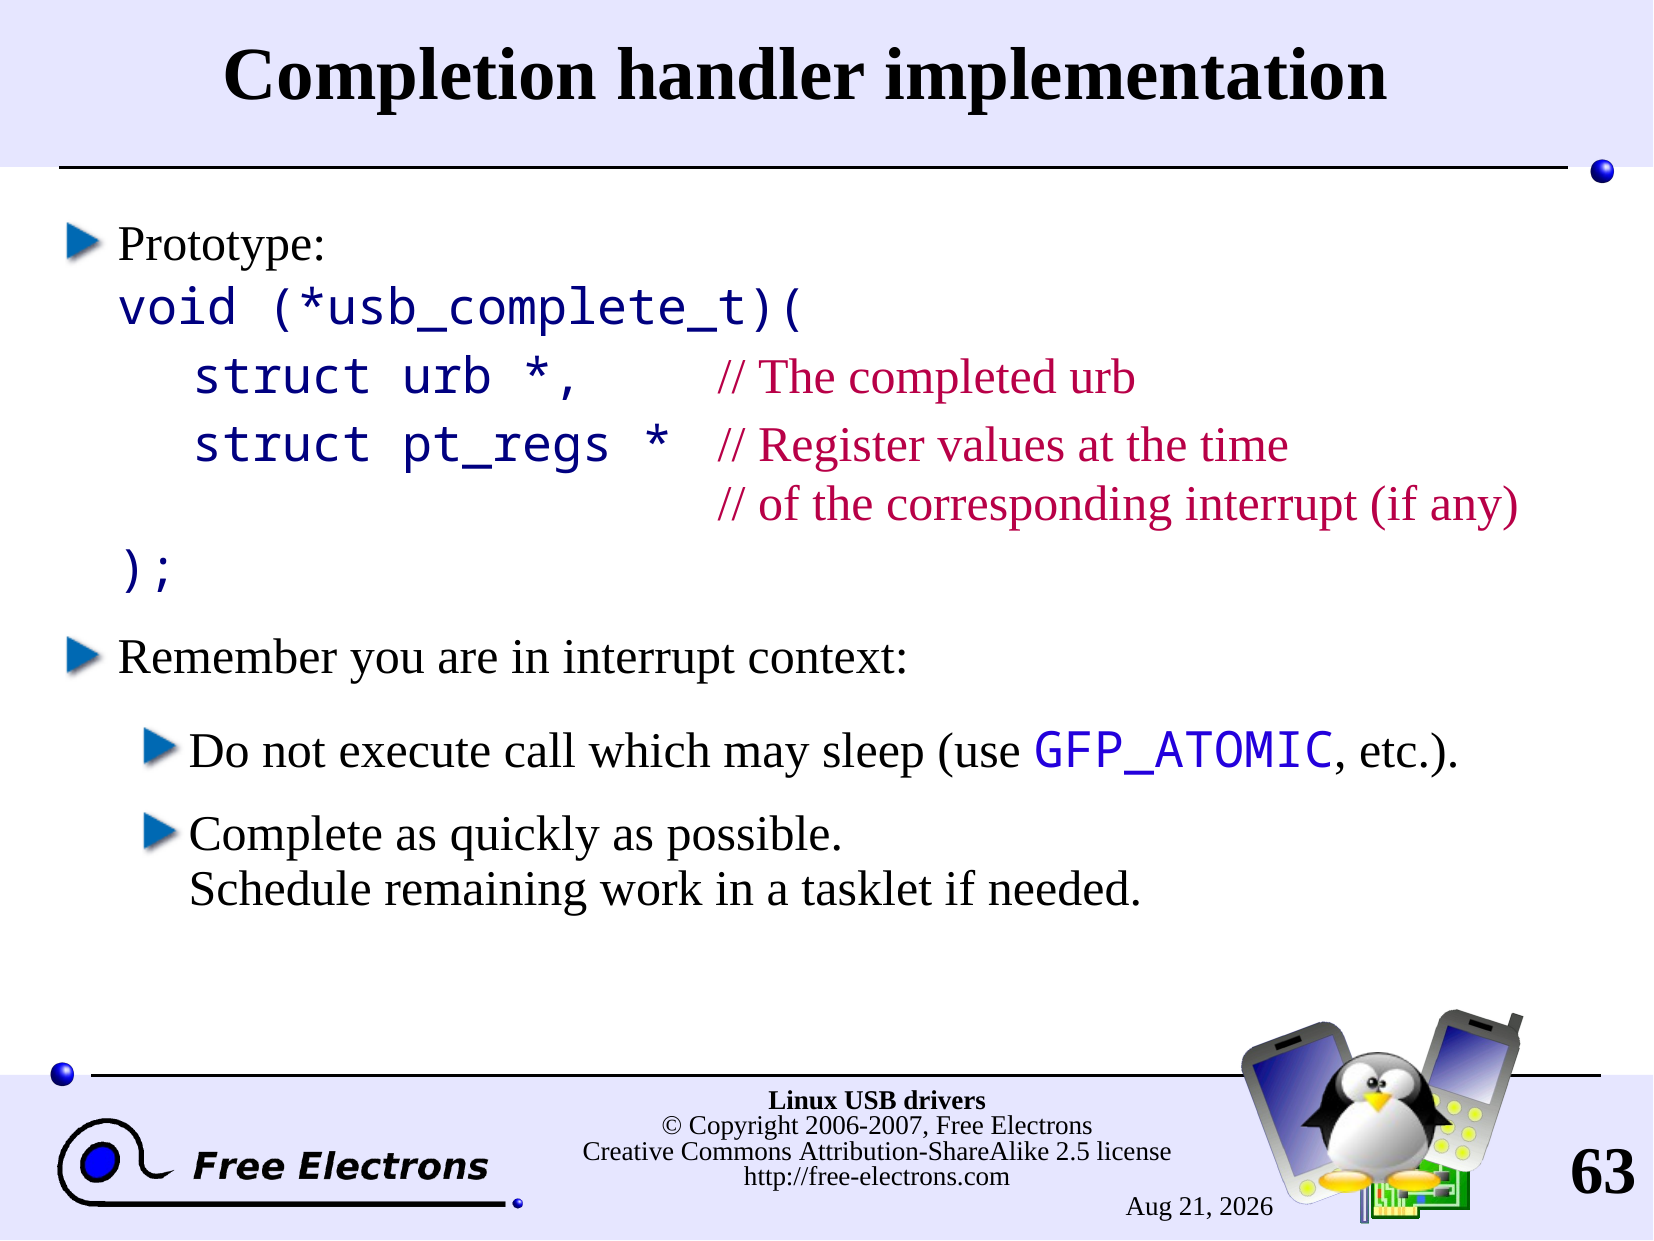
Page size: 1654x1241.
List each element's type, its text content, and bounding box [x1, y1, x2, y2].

picture [50, 1107, 527, 1216]
title Completion handler implementation [60, 25, 1551, 124]
list Prototype: void (*usb_complete_t)( struct urb *, // The completed urb struct pt_regs * // Register values at the time // of the corresponding interrupt (if any) ); Remember you are in interrupt context: Do not execute call which may sleep (use GFP_ATOMIC, etc.). Complete as quickly as possible. Schedule remaining work in a tasklet if needed. [46, 216, 1584, 1066]
picture [1231, 1066, 1521, 1241]
